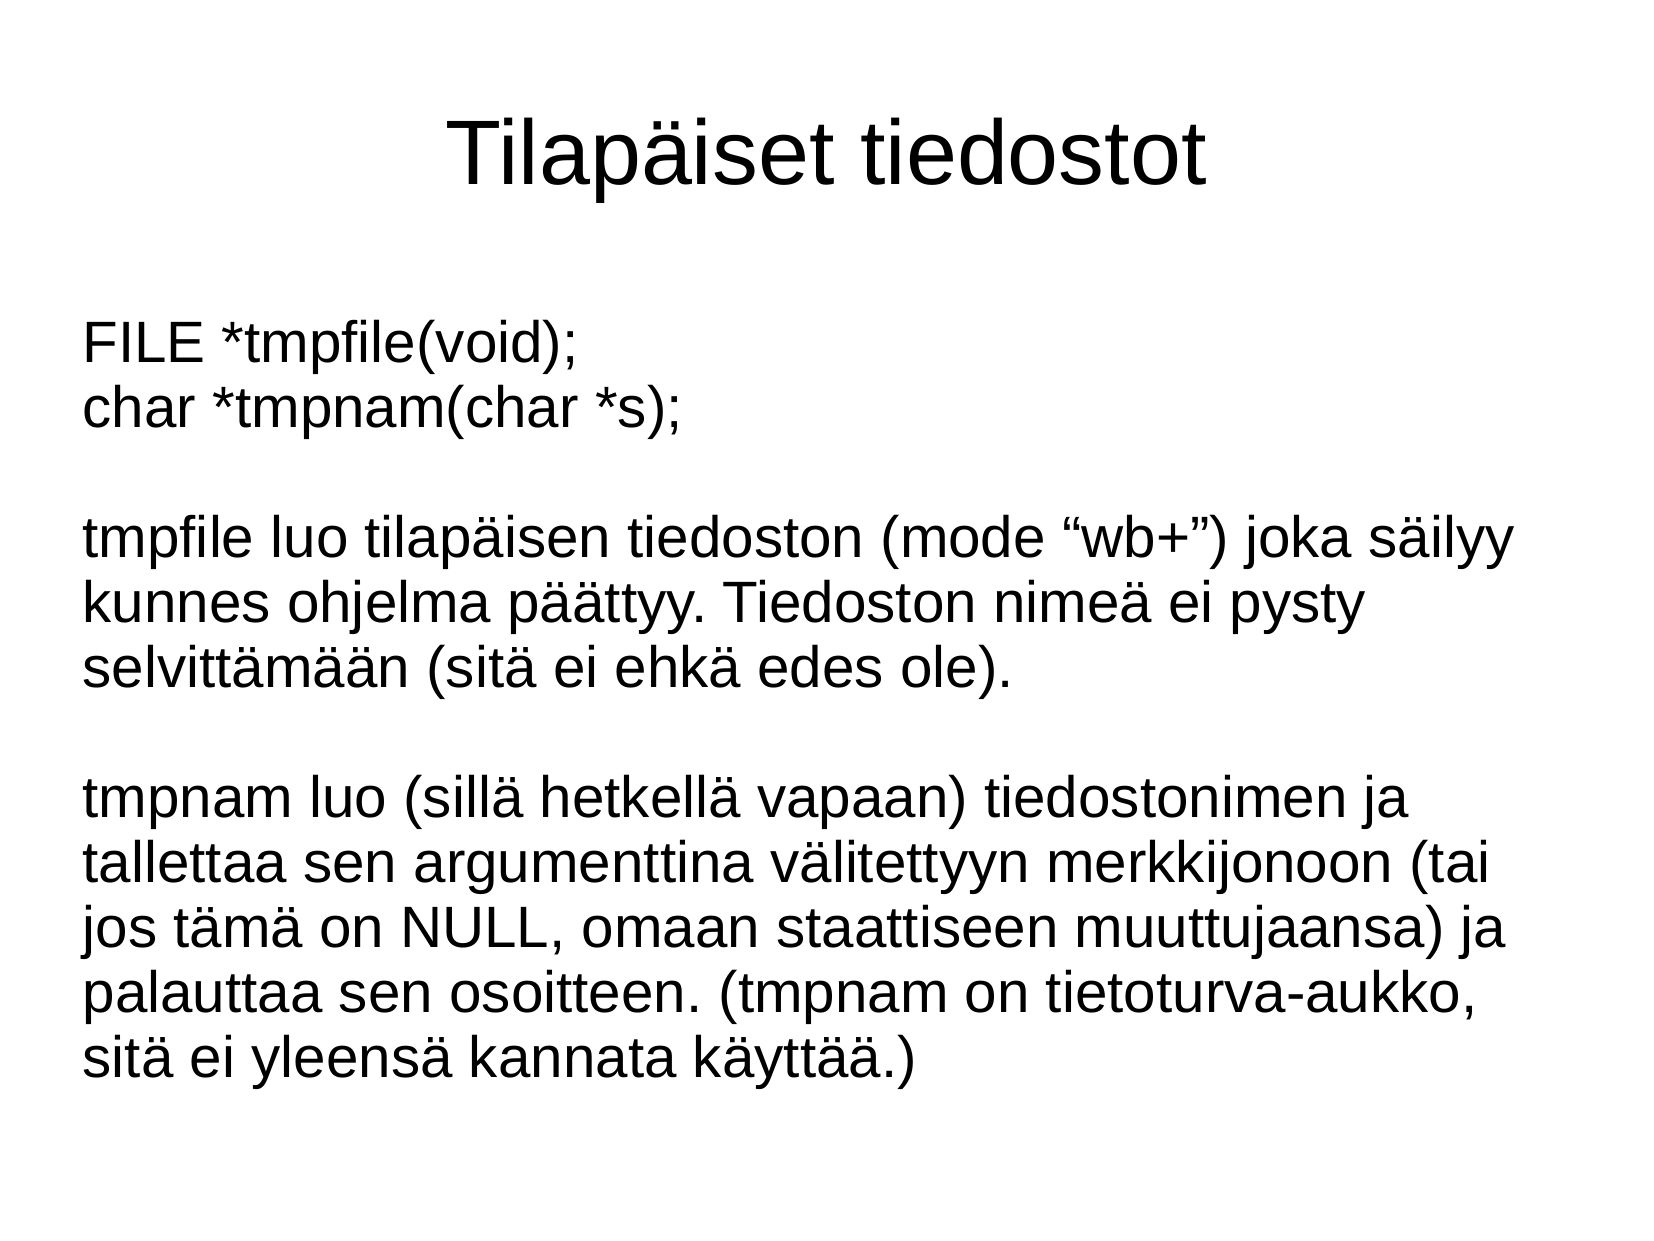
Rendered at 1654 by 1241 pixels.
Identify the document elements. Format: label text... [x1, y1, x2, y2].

title Tilapäiset tiedostot [82, 56, 1571, 250]
subtitle FILE *tmpfile(void); char *tmpnam(char *s); tmpfile luo tilapäisen tiedoston (mode “wb+”) joka säilyy kunnes ohjelma päättyy. Tiedoston nimeä ei pysty selvittämään (sitä ei ehkä edes ole). tmpnam luo (sillä hetkellä vapaan) tiedostonimen ja tallettaa sen argumenttina välitettyyn merkkijonoon (tai jos tämä on NULL, omaan staattiseen muuttujaansa) ja palauttaa sen osoitteen. (tmpnam on tietoturva-aukko, sitä ei yleensä kannata käyttää.) [82, 297, 1571, 1102]
